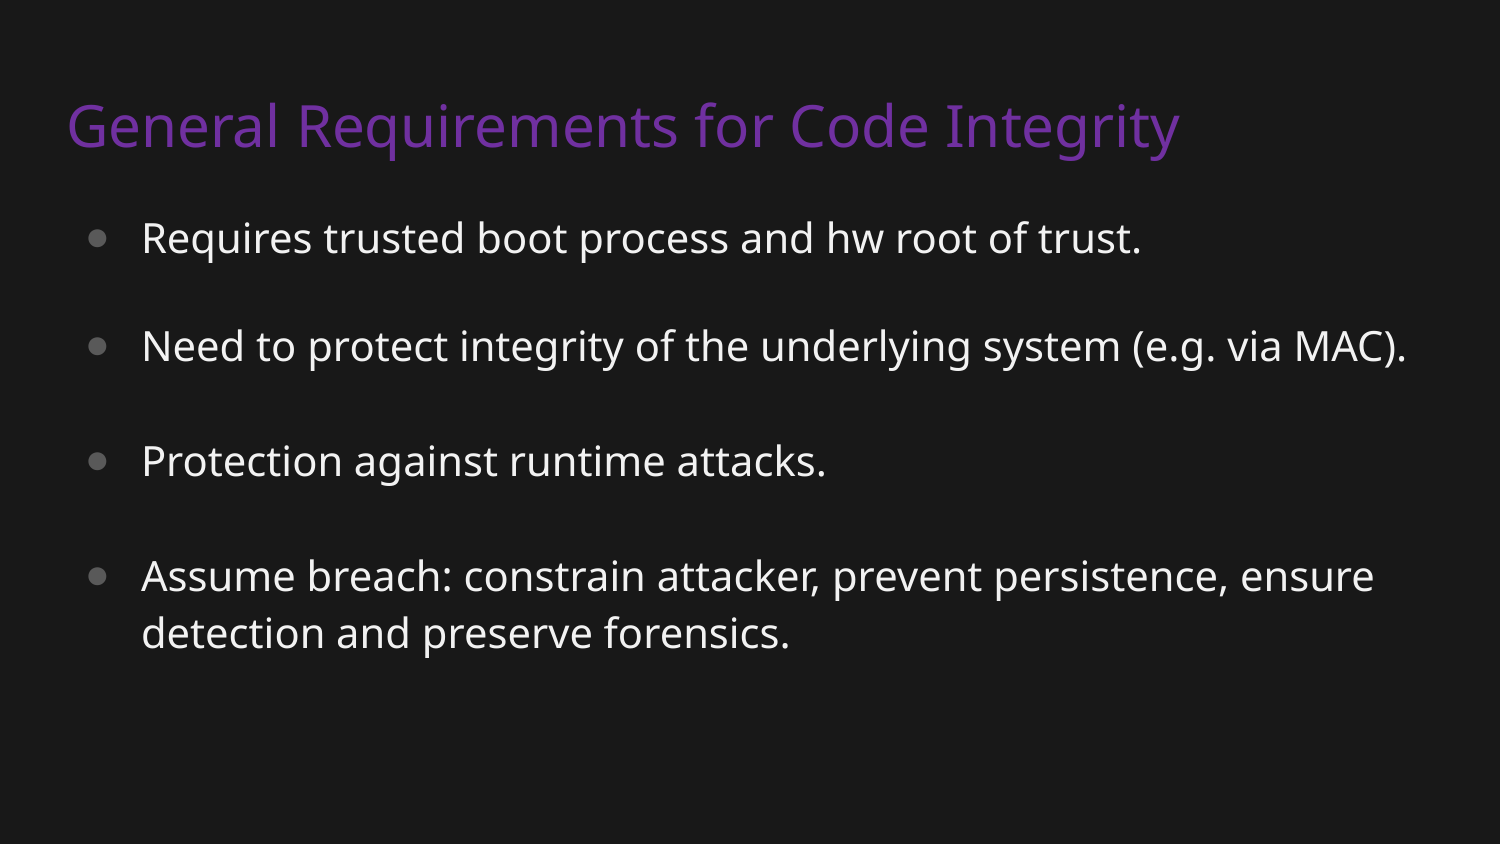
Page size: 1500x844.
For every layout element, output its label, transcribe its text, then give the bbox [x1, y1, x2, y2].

list Requires trusted boot process and hw root of trust. Need to protect integrity of the underlying system (e.g. via MAC). Protection against runtime attacks. Assume breach: constrain attacker, prevent persistence, ensure detection and preserve forensics. [51, 189, 1449, 750]
title General Requirements for Code Integrity [51, 73, 1449, 168]
